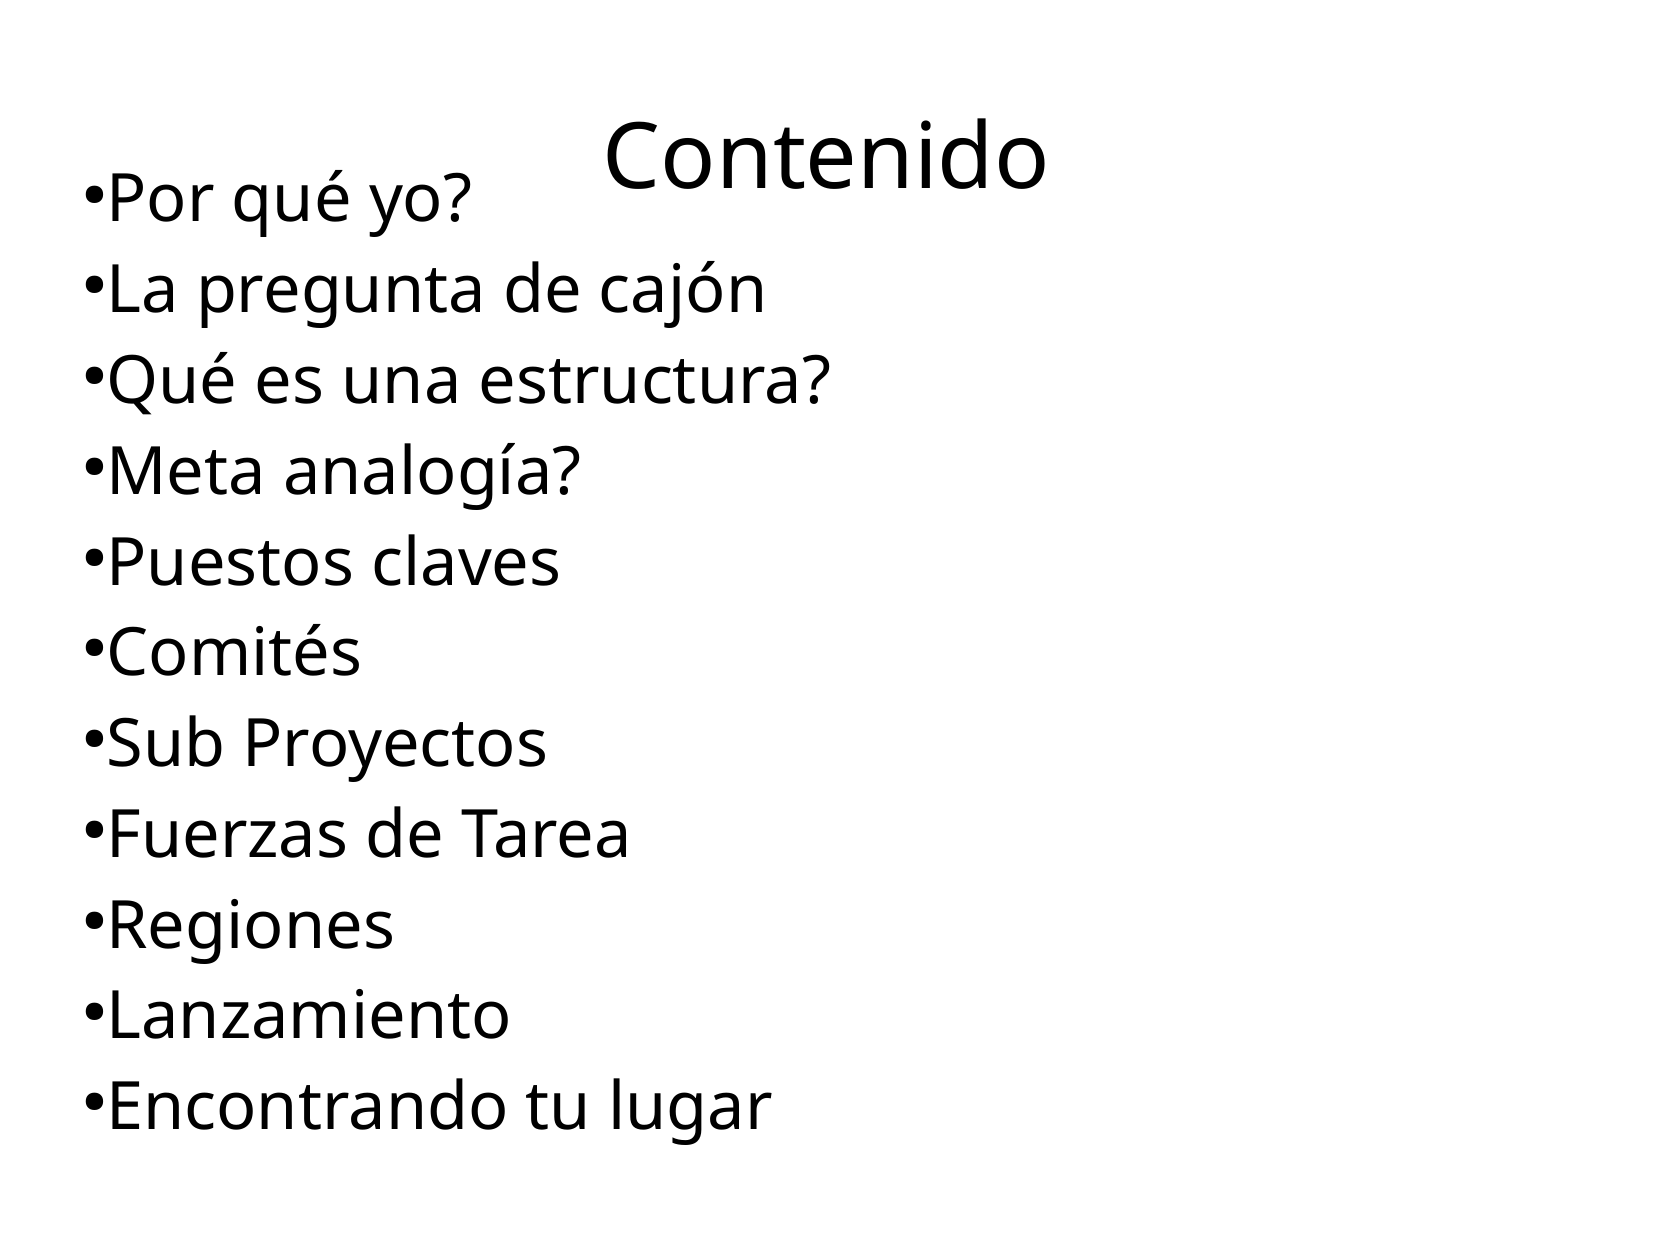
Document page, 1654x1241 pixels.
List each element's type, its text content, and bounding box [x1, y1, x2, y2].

title Contenido [82, 49, 1571, 257]
subtitle Por qué yo? La pregunta de cajón Qué es una estructura? Meta analogía? Puestos claves Comités Sub Proyectos Fuerzas de Tarea Regiones Lanzamiento Encontrando tu lugar [82, 157, 1538, 1143]
